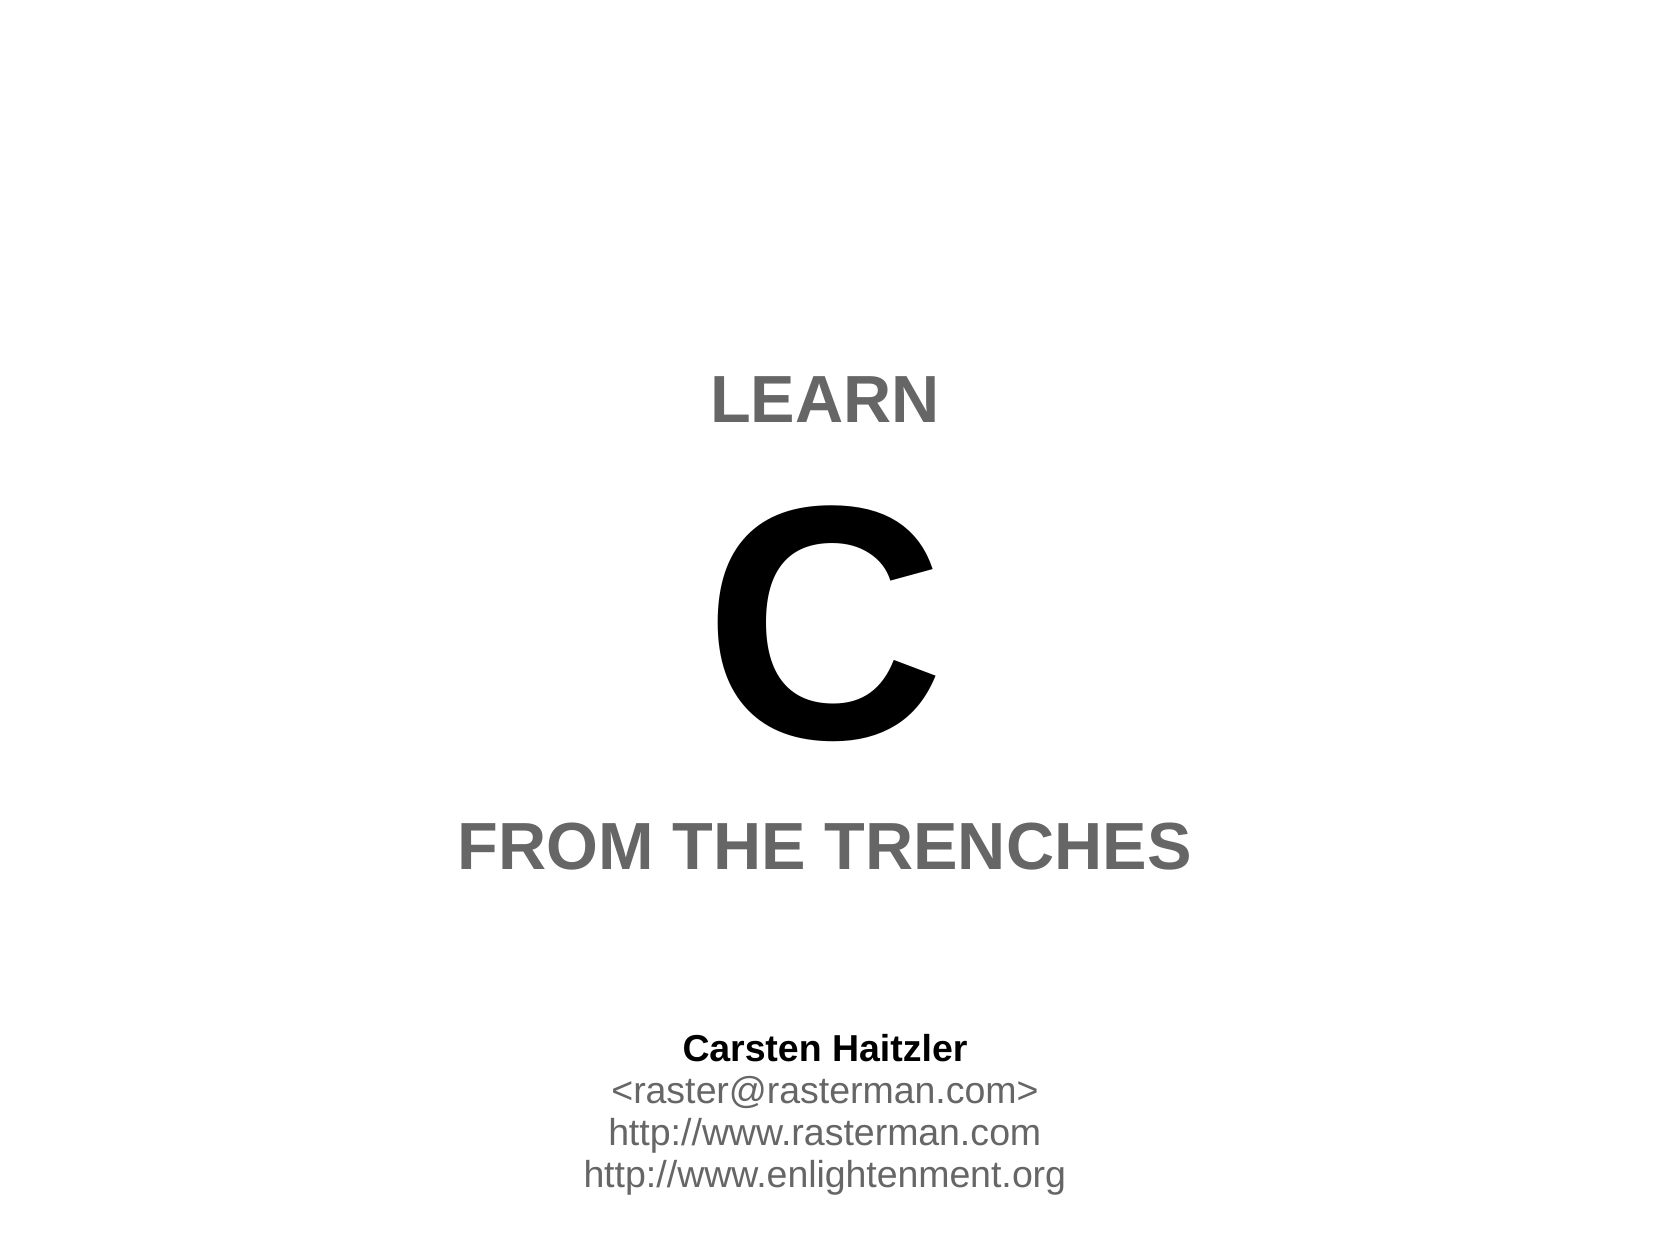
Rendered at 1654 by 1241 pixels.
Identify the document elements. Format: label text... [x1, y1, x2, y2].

subtitle LEARN C FROM THE TRENCHES [30, 30, 1621, 1020]
text_box Carsten Haitzler <raster@rasterman.com> http://www.rasterman.com http://www.enlightenment.org [30, 1020, 1621, 1216]
